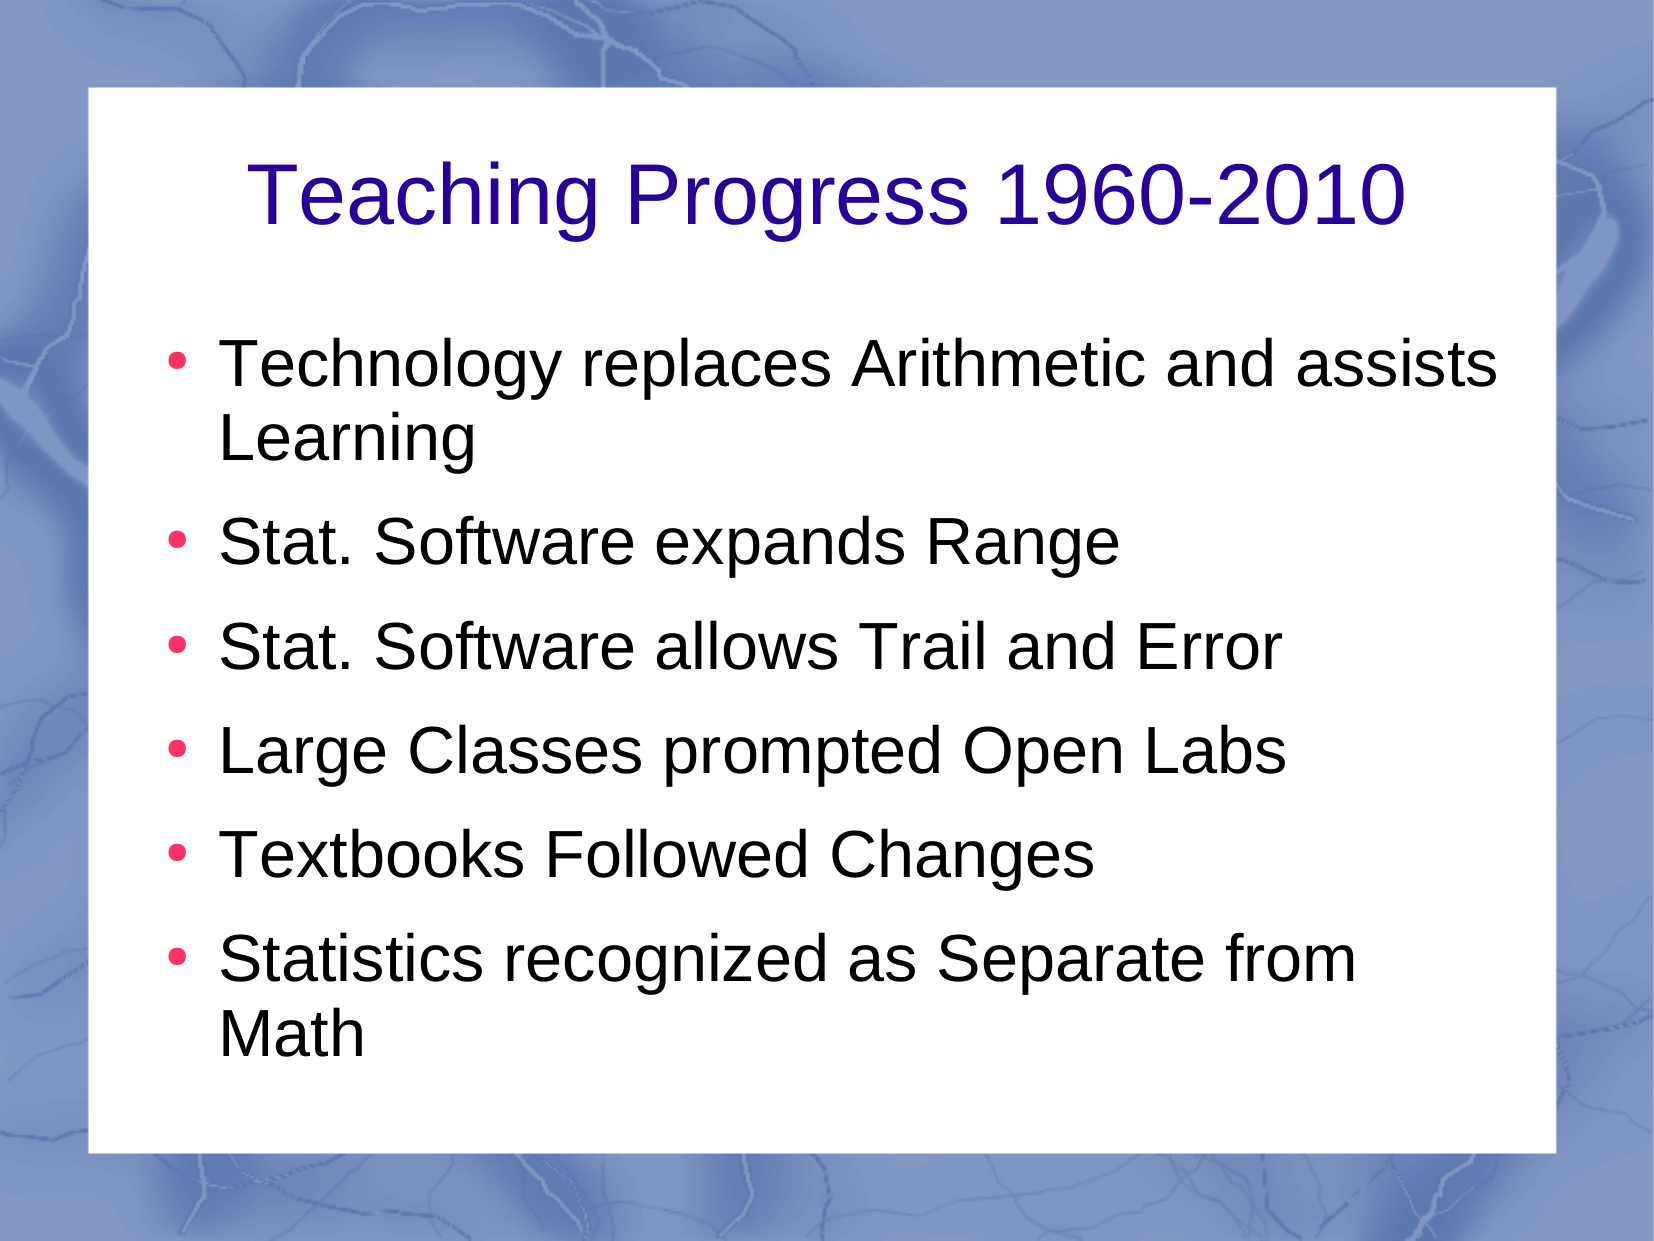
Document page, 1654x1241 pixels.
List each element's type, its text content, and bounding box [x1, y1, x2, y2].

picture [0, 0, 1654, 1241]
list Technology replaces Arithmetic and assists Learning Stat. Software expands Range Stat. Software allows Trail and Error Large Classes prompted Open Labs Textbooks Followed Changes Statistics recognized as Separate from Math [147, 325, 1506, 1069]
title Teaching Progress 1960-2010 [118, 90, 1536, 298]
